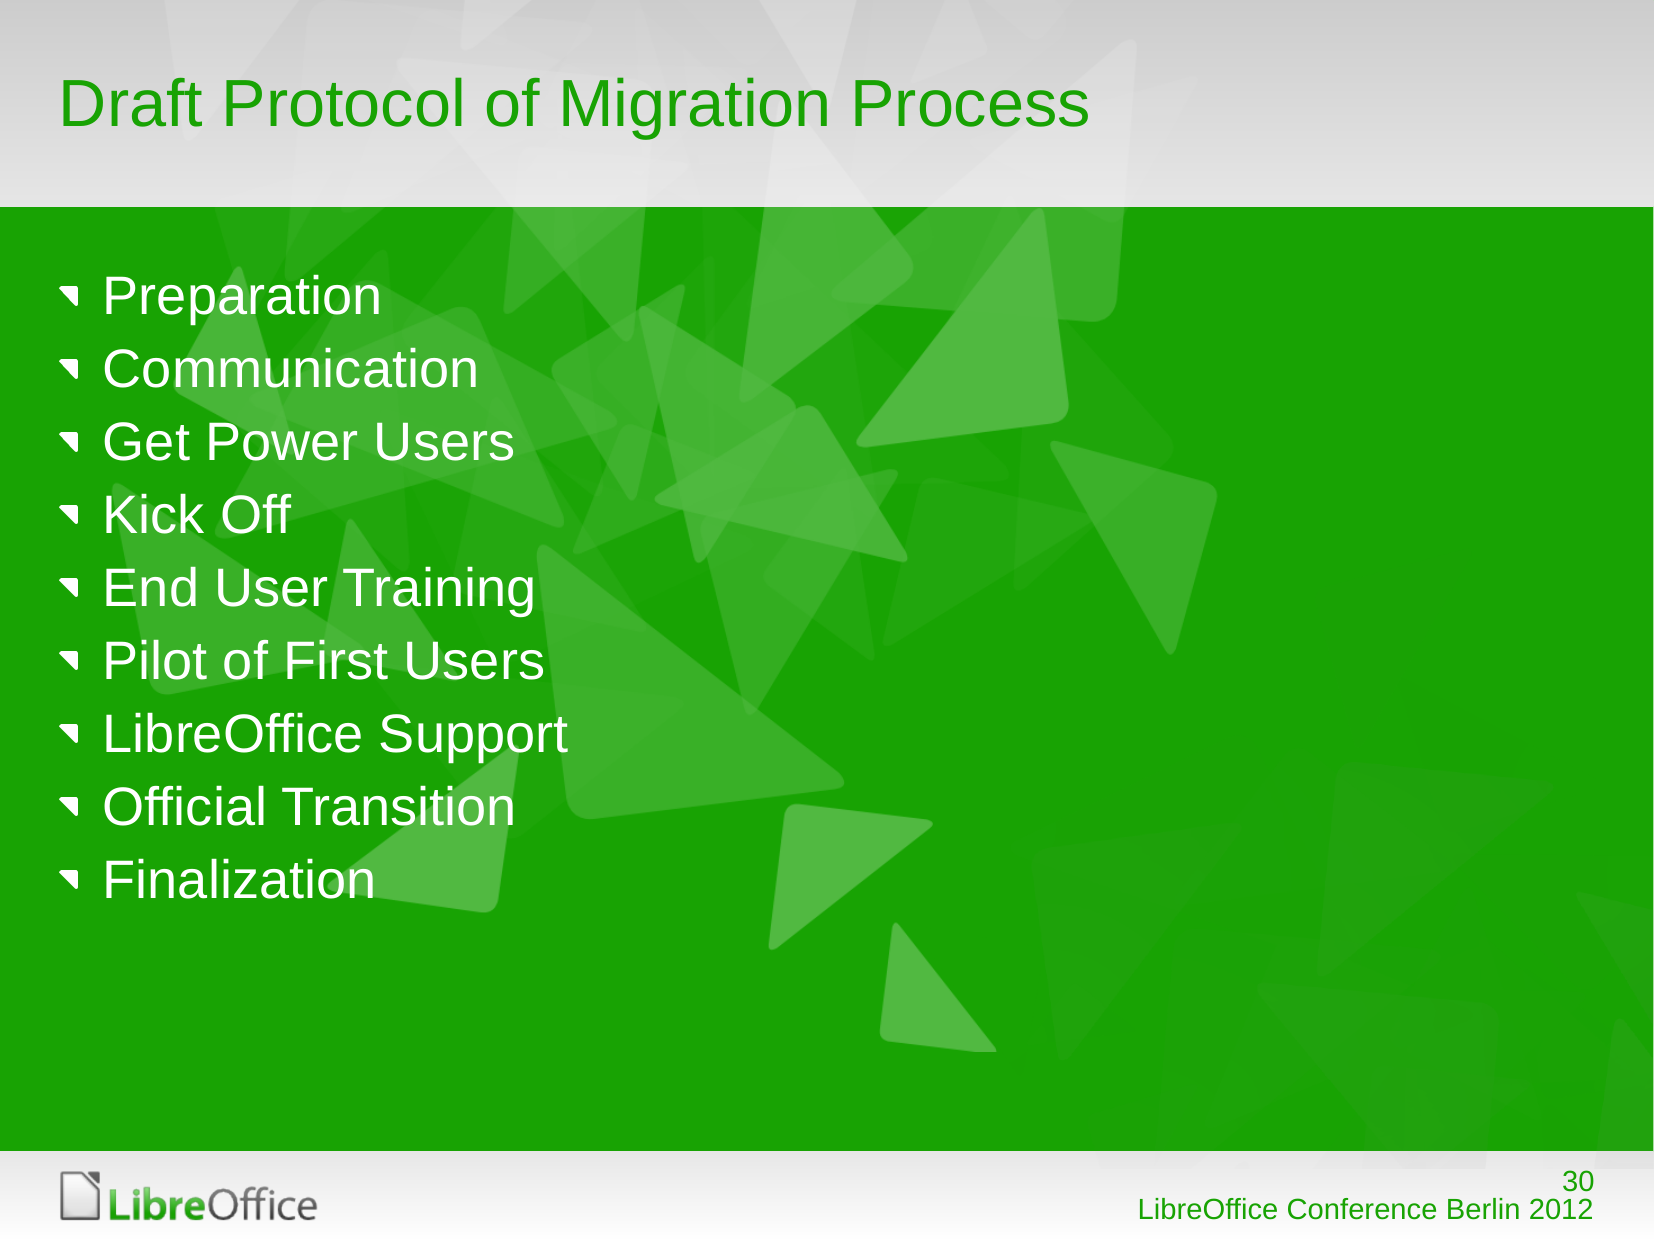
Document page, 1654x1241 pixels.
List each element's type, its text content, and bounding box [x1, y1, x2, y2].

title Draft Protocol of Migration Process [59, 29, 1595, 178]
picture [41, 1152, 337, 1240]
picture [0, 0, 1654, 1169]
list Preparation Communication Get Power Users Kick Off End User Training Pilot of First Users LibreOffice Support Official Transition Finalization [59, 265, 1595, 910]
